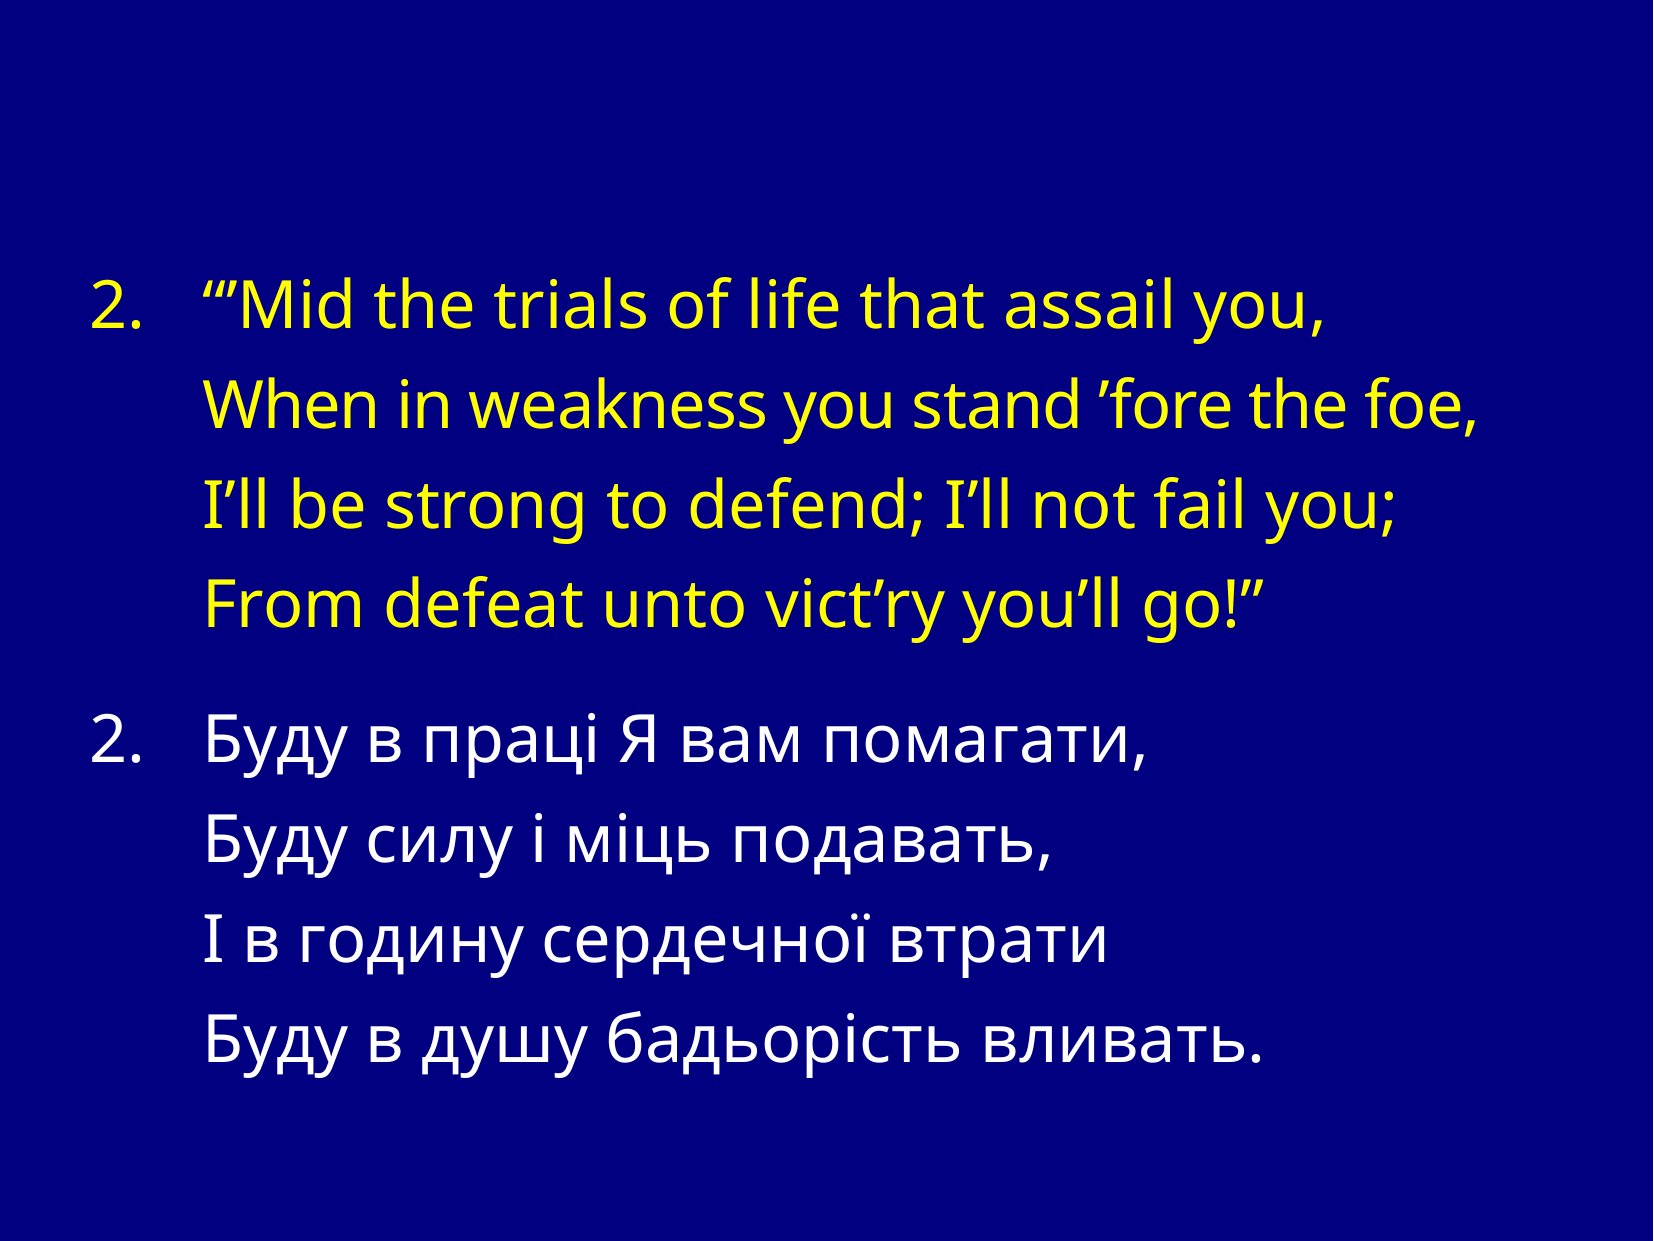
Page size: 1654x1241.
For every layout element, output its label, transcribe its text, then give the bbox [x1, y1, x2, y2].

text_box 2. Буду в праці Я вам помагати, Буду силу і міць подавать, І в годину сердечної втрати Буду в душу бадьорість вливать. [75, 675, 1576, 1163]
text_box 2. “’Mid the trials of life that assail you, When in weakness you stand ’fore the foe, I’ll be strong to defend; I’ll not fail you; From defeat unto vict’ry you’ll go!” [75, 150, 1653, 638]
